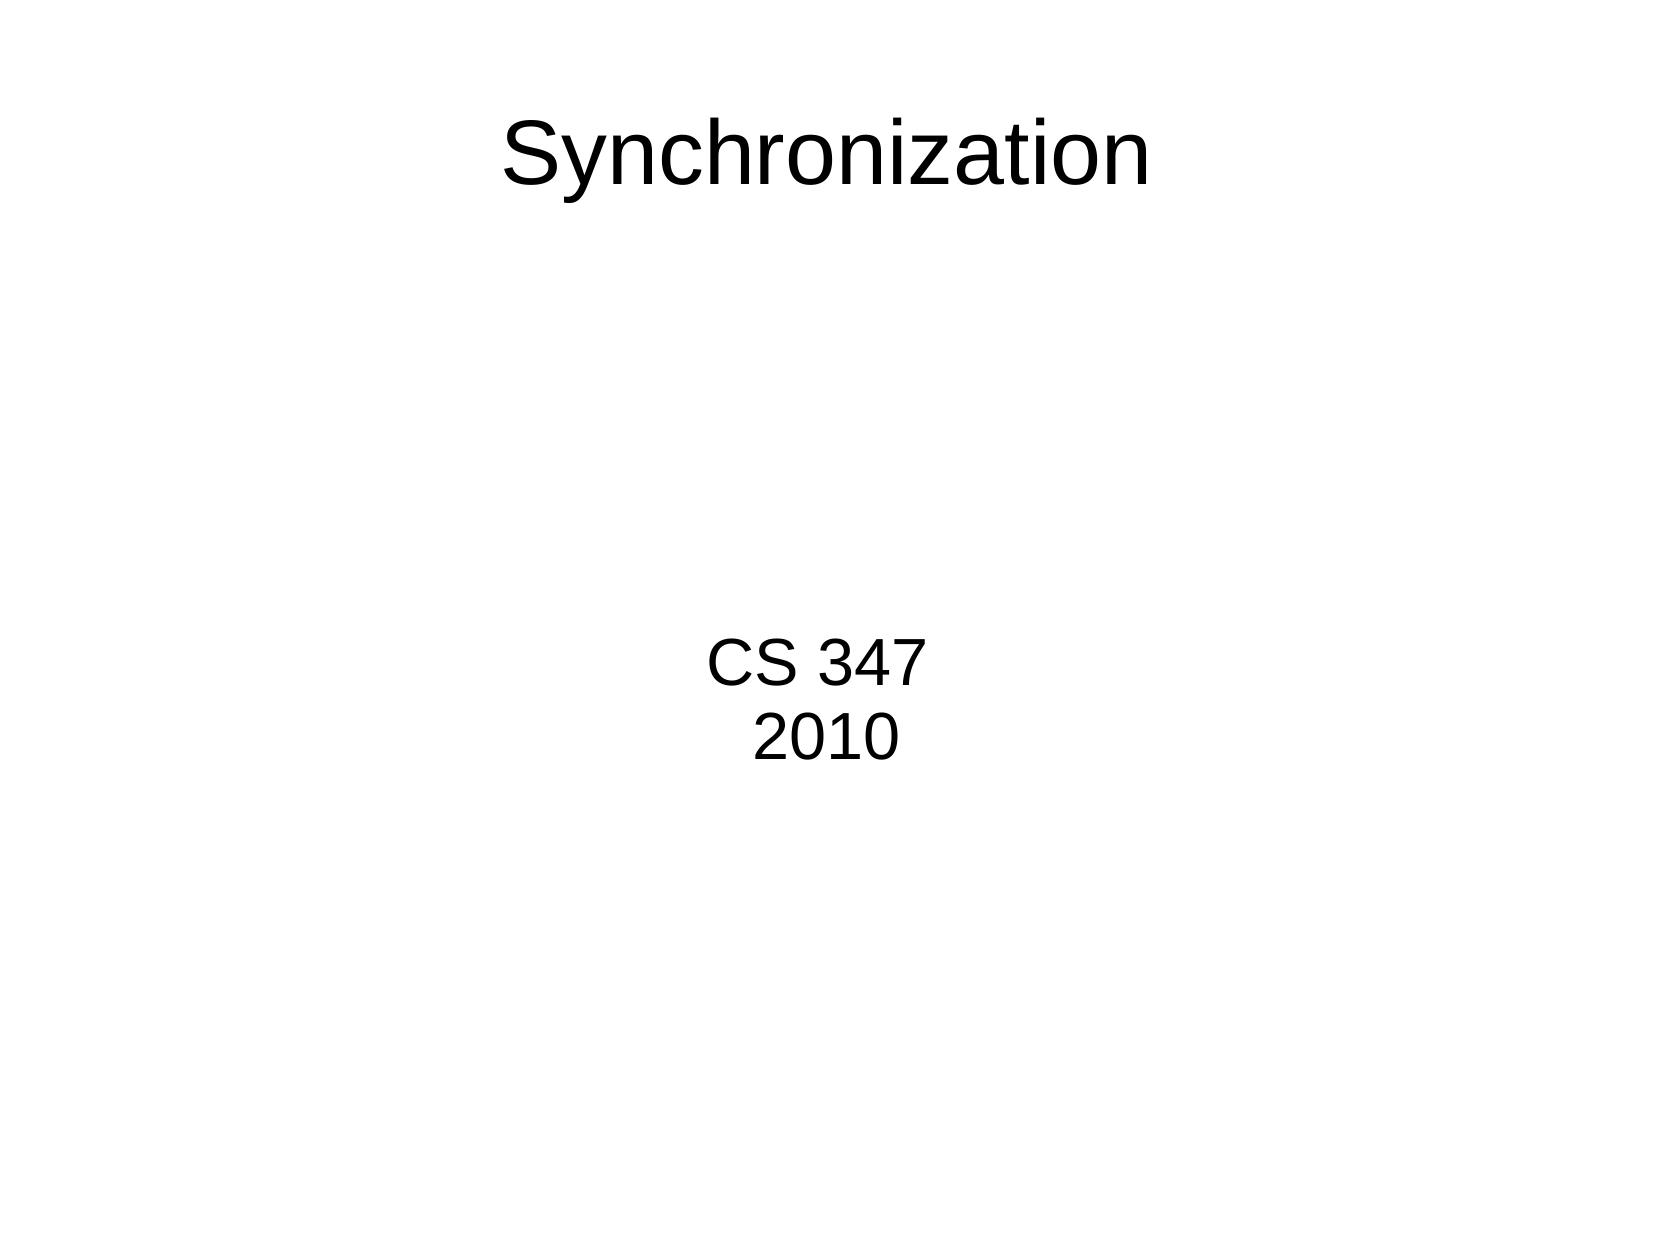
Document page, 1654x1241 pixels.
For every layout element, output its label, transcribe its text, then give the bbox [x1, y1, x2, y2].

subtitle CS 347 2010 [82, 297, 1571, 1102]
title Synchronization [82, 56, 1571, 250]
